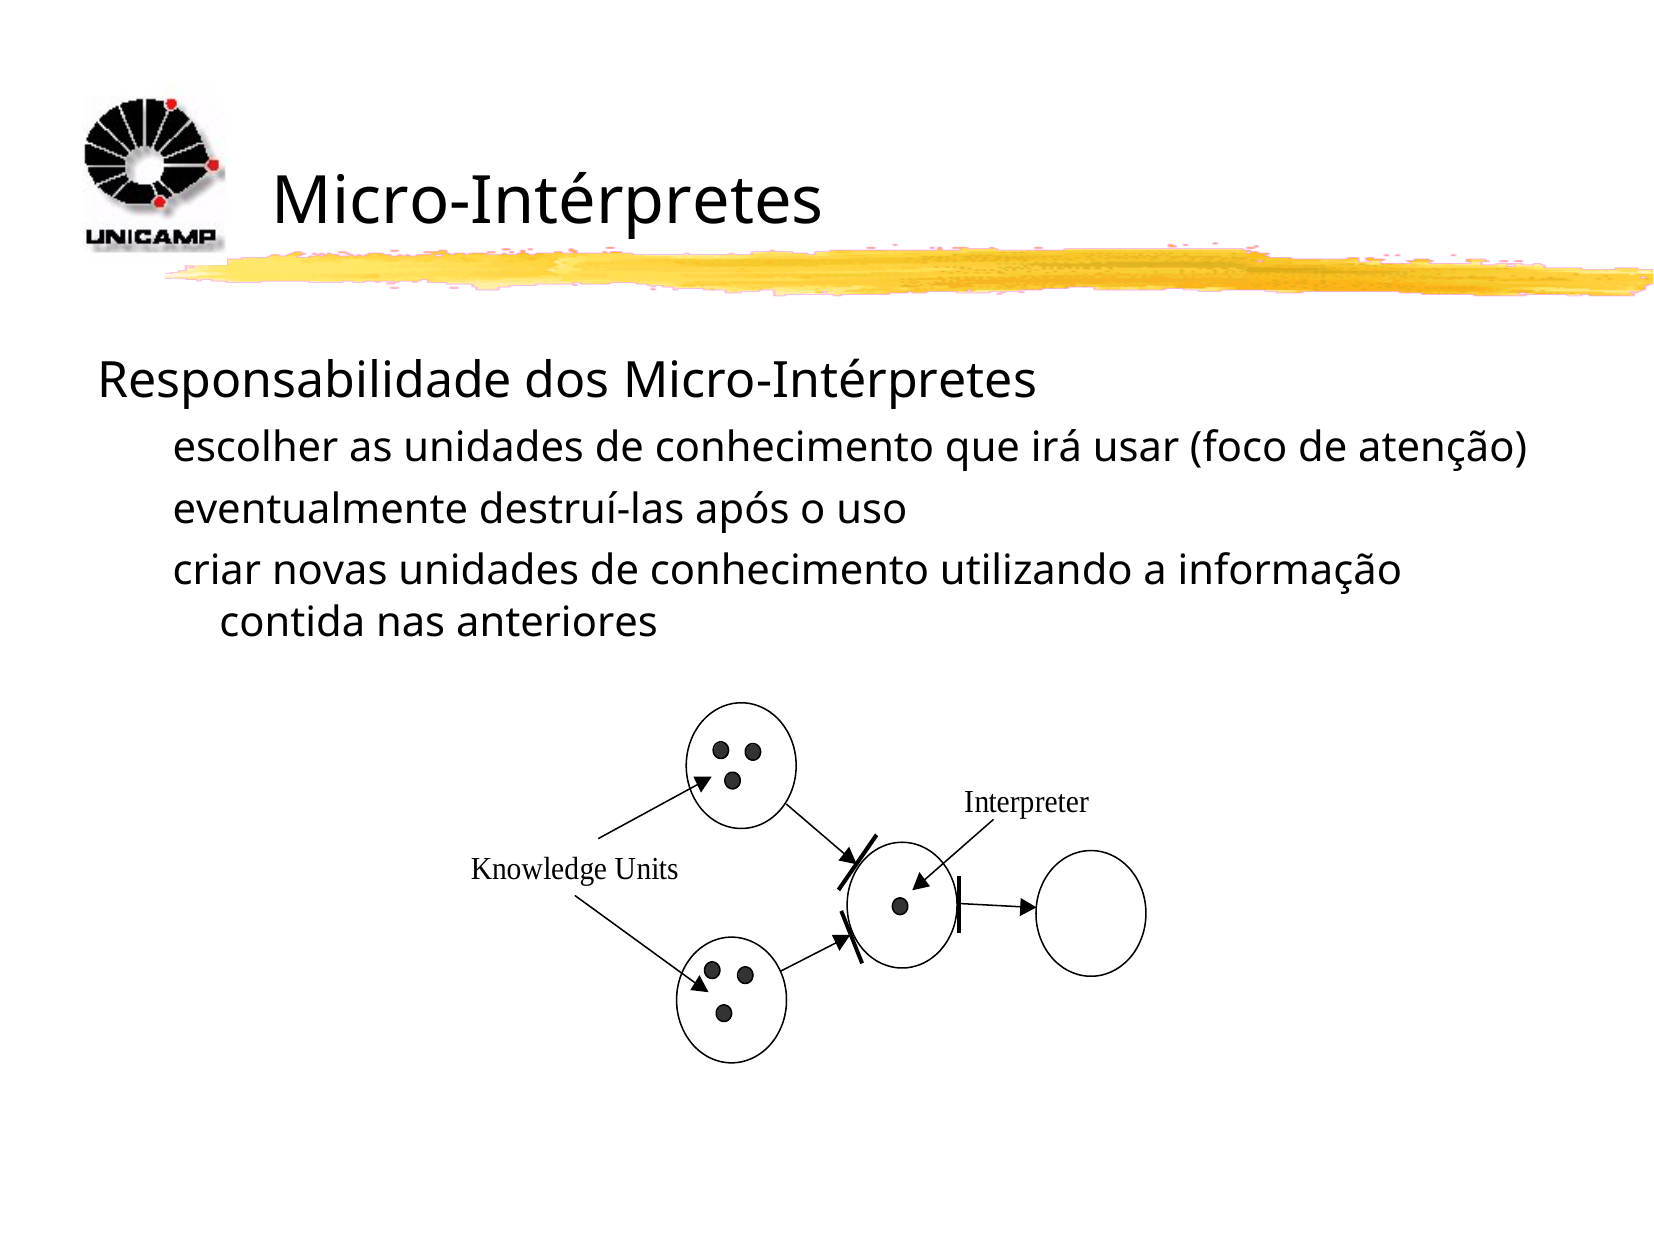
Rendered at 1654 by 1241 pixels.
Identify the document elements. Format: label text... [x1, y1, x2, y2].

title Micro-Intérpretes [257, 41, 1580, 248]
picture [82, 82, 1654, 308]
list Responsabilidade dos Micro-Intérpretes escolher as unidades de conhecimento que irá usar (foco de atenção) eventualmente destruí-las após o uso criar novas unidades de conhecimento utilizando a informação contida nas anteriores [82, 340, 1562, 1096]
chart [455, 702, 1148, 1065]
